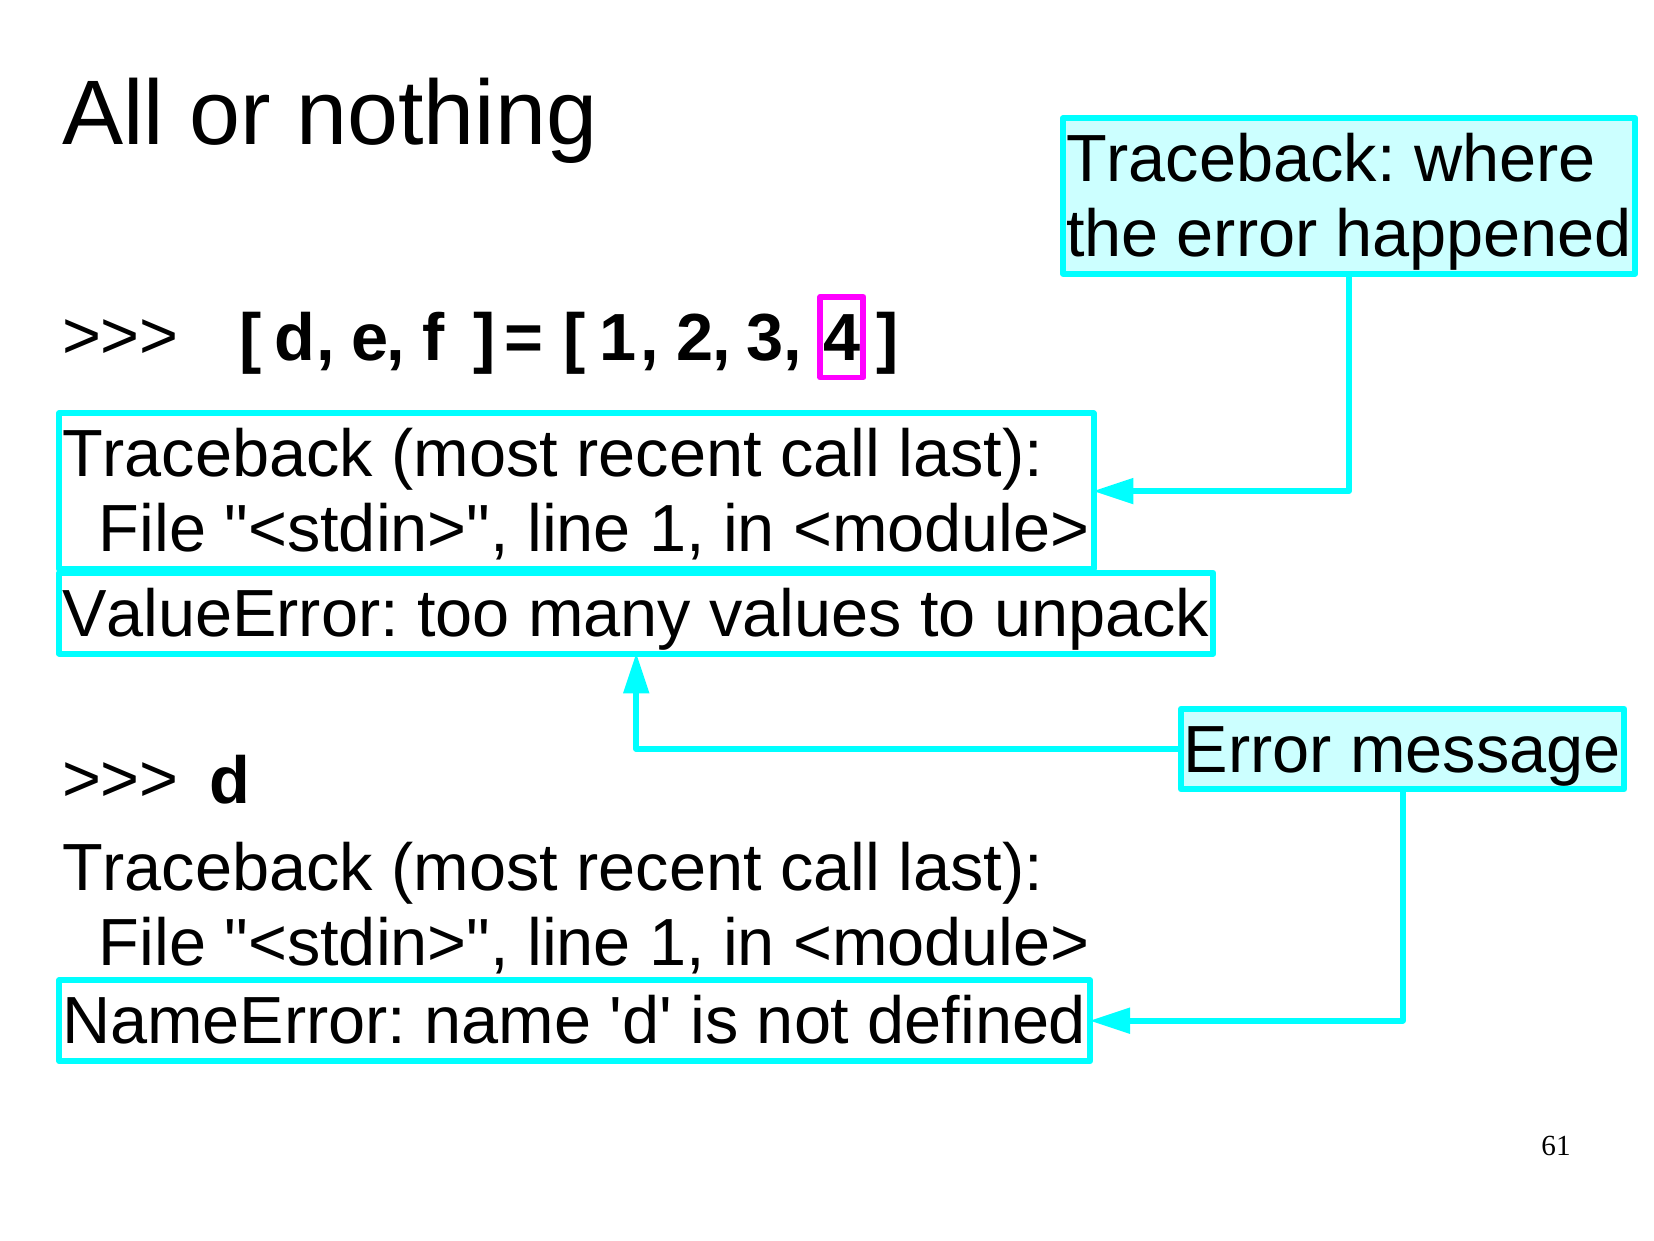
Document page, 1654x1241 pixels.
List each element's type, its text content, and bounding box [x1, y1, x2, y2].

text_box , [313, 296, 338, 378]
text_box [ [561, 296, 590, 378]
text_box Error message [1181, 708, 1625, 790]
text_box [ [236, 296, 265, 378]
text_box >>> [59, 738, 183, 819]
text_box ] [470, 296, 499, 378]
text_box 2 [673, 296, 709, 378]
text_box , [709, 296, 735, 378]
text_box , [637, 296, 663, 378]
text_box >>> [59, 295, 183, 377]
text_box , [780, 296, 806, 378]
text_box e [348, 296, 383, 378]
text_box d [271, 296, 313, 378]
text_box 3 [743, 296, 780, 378]
text_box 4 [820, 296, 864, 378]
text_box All or nothing [59, 59, 601, 168]
text_box Traceback (most recent call last): File "<stdin>", line 1, in <module> [59, 413, 1094, 569]
text_box , [383, 296, 409, 378]
text_box ValueError: too many values to unpack [59, 572, 1214, 654]
text_box NameError: name 'd' is not defined [59, 980, 1091, 1062]
text_box 1 [596, 296, 637, 378]
text_box f [419, 296, 448, 378]
text_box Traceback: where the error happened [1062, 118, 1636, 274]
text_box d [206, 739, 254, 821]
text_box Traceback (most recent call last): File "<stdin>", line 1, in <module> [59, 826, 1094, 983]
text_box ] [874, 296, 903, 378]
text_box = [501, 296, 547, 378]
